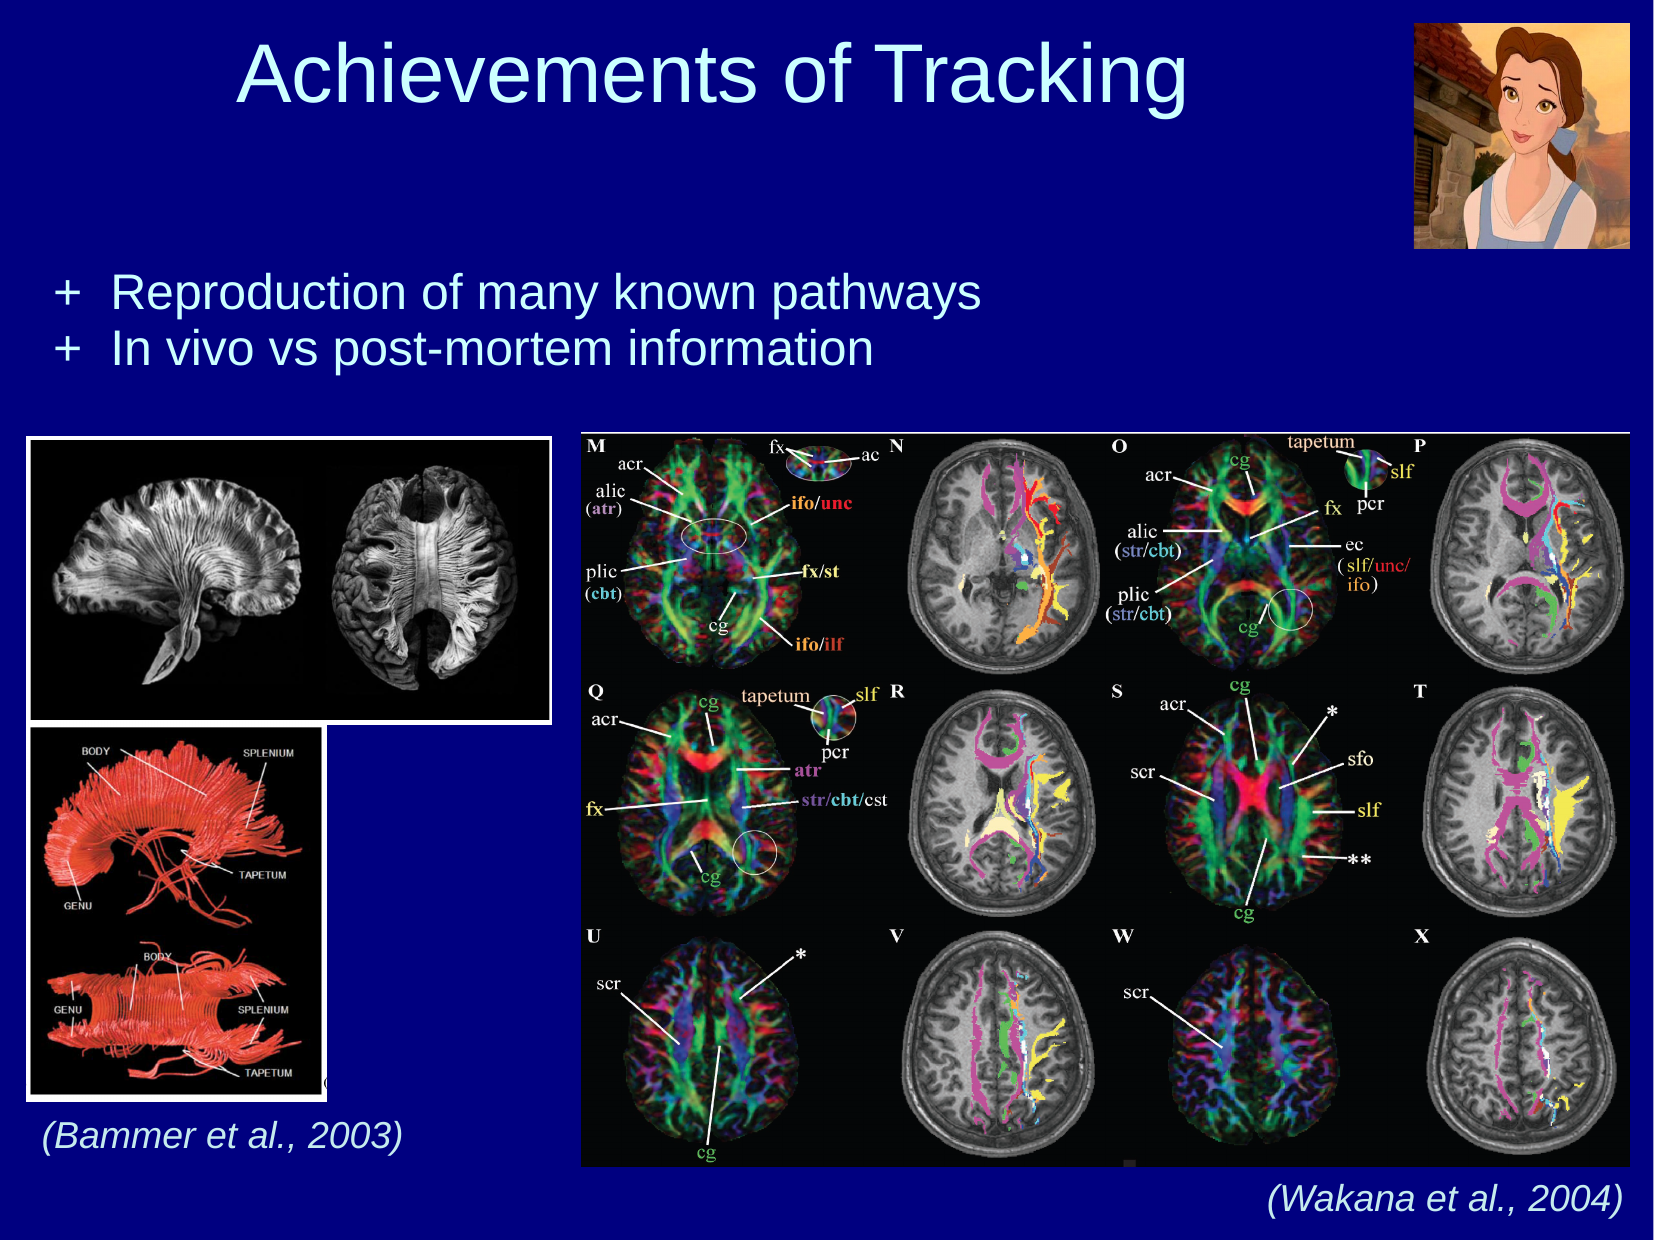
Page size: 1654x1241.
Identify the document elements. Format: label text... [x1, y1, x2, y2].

text_box (Wakana et al., 2004) [1251, 1166, 1648, 1227]
text_box (Bammer et al., 2003) [26, 1103, 423, 1164]
picture [1413, 23, 1630, 249]
title Achievements of Tracking [0, 6, 1458, 142]
picture [581, 432, 1630, 1167]
text_box + Reproduction of many known pathways + In vivo vs post-mortem information [38, 256, 1244, 384]
picture [26, 436, 552, 1102]
